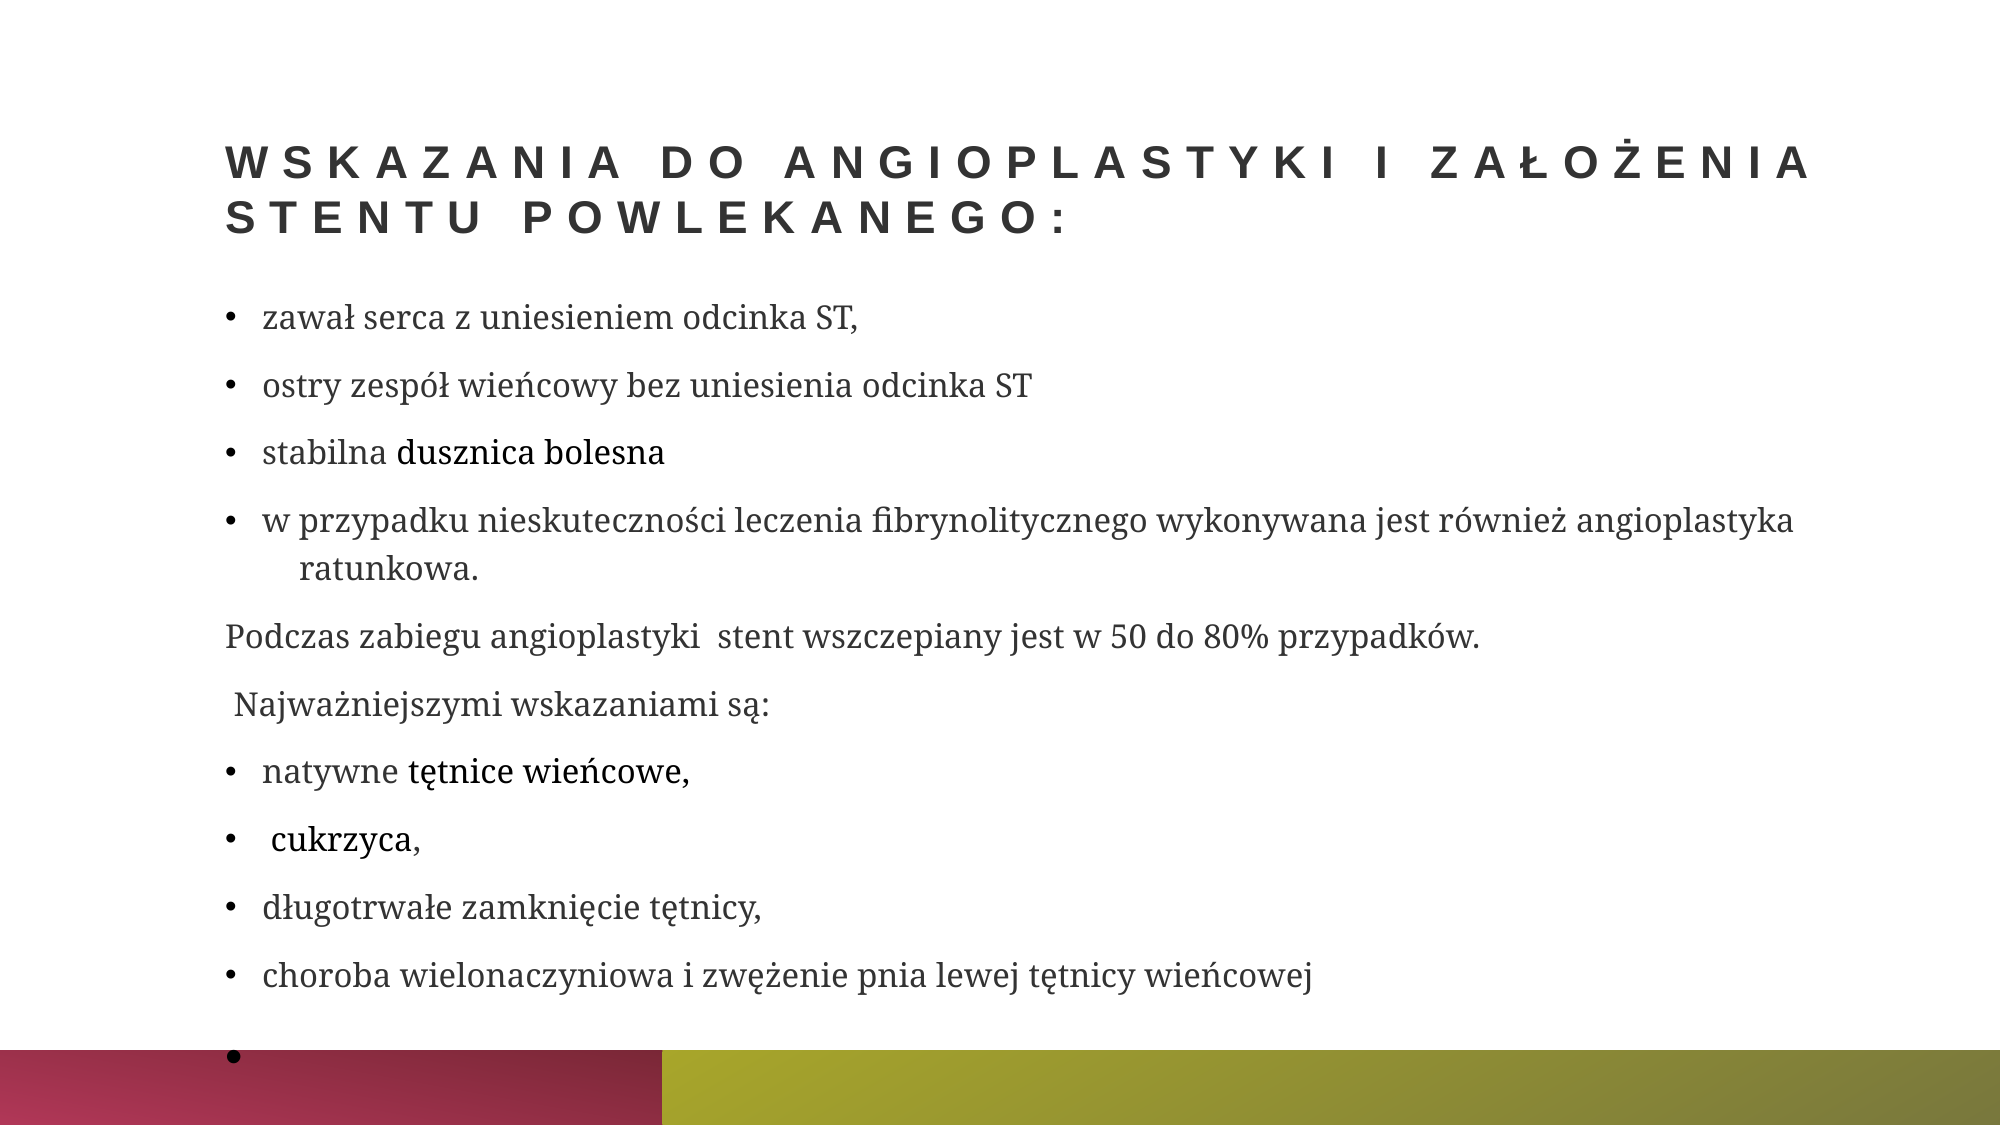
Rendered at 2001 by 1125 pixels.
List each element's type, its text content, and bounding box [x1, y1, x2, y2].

list zawał serca z uniesieniem odcinka ST, ostry zespół wieńcowy bez uniesienia odcinka ST stabilna dusznica bolesna w przypadku nieskuteczności leczenia fibrynolitycznego wykonywana jest również angioplastyka ratunkowa. Podczas zabiegu angioplastyki stent wszczepiany jest w 50 do 80% przypadków. Najważniejszymi wskazaniami są: natywne tętnice wieńcowe, cukrzyca, długotrwałe zamknięcie tętnicy, choroba wielonaczyniowa i zwężenie pnia lewej tętnicy wieńcowej [225, 288, 1906, 997]
title Wskazania do angioplastyki i założenia stentu powlekanego: [225, 130, 1906, 288]
